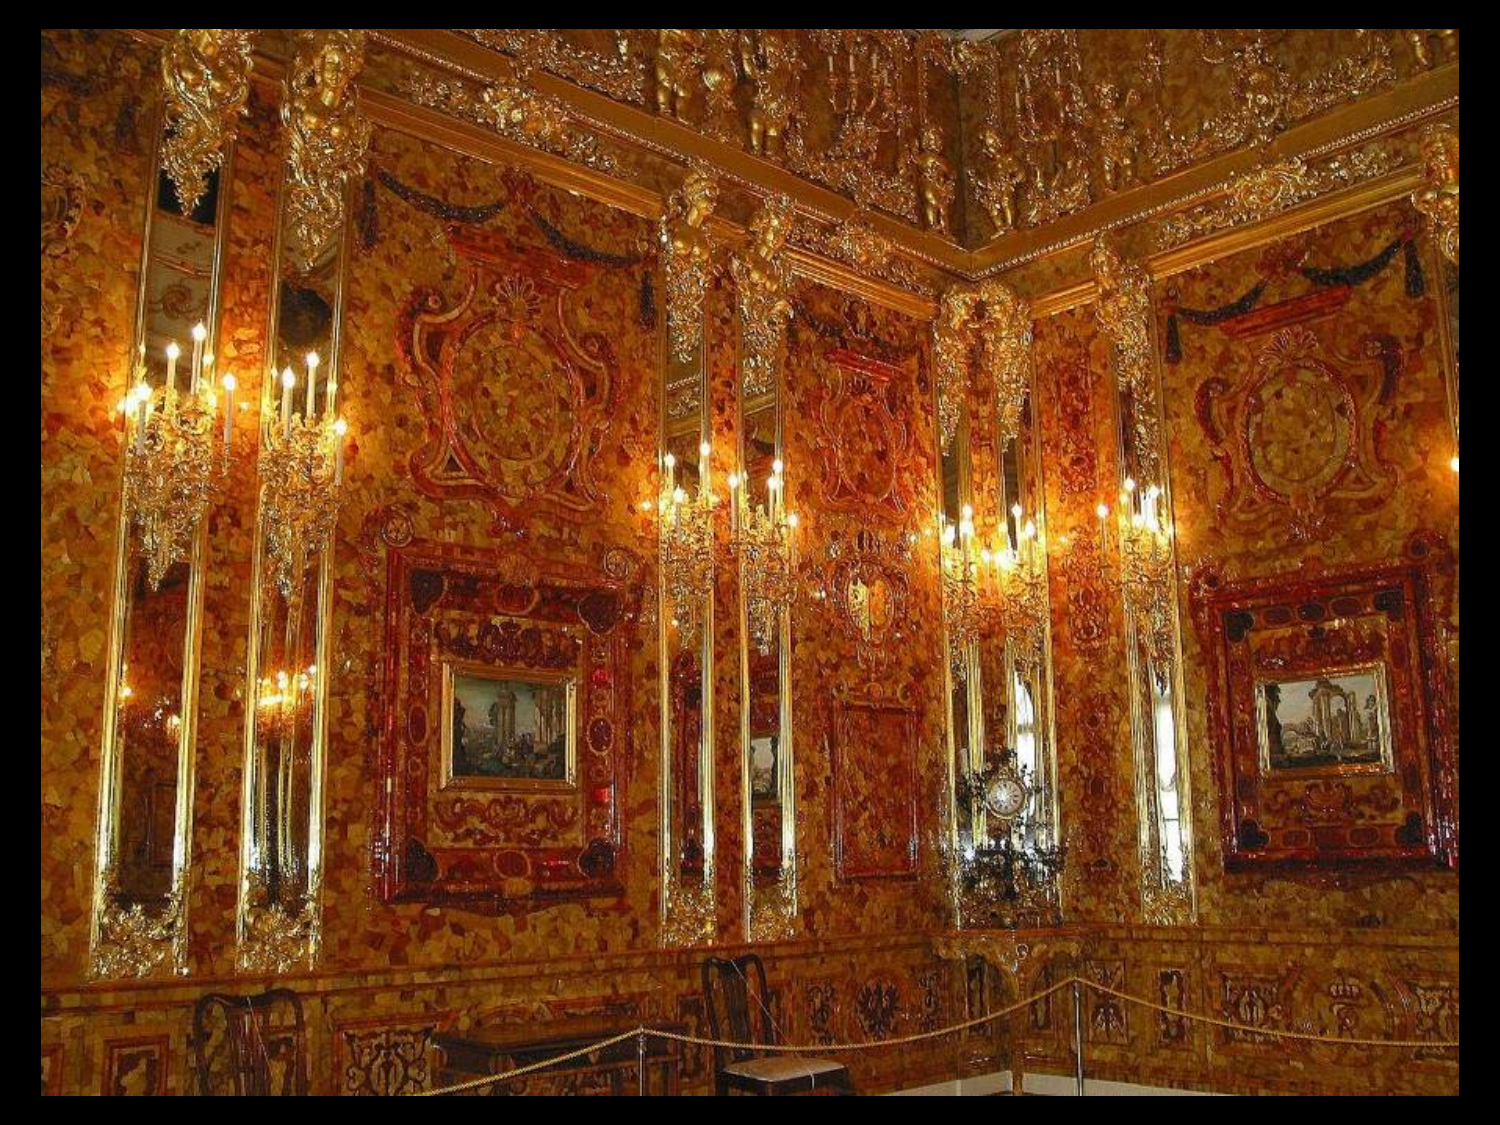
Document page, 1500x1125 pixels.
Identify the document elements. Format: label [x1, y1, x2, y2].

picture [41, 29, 1459, 1096]
